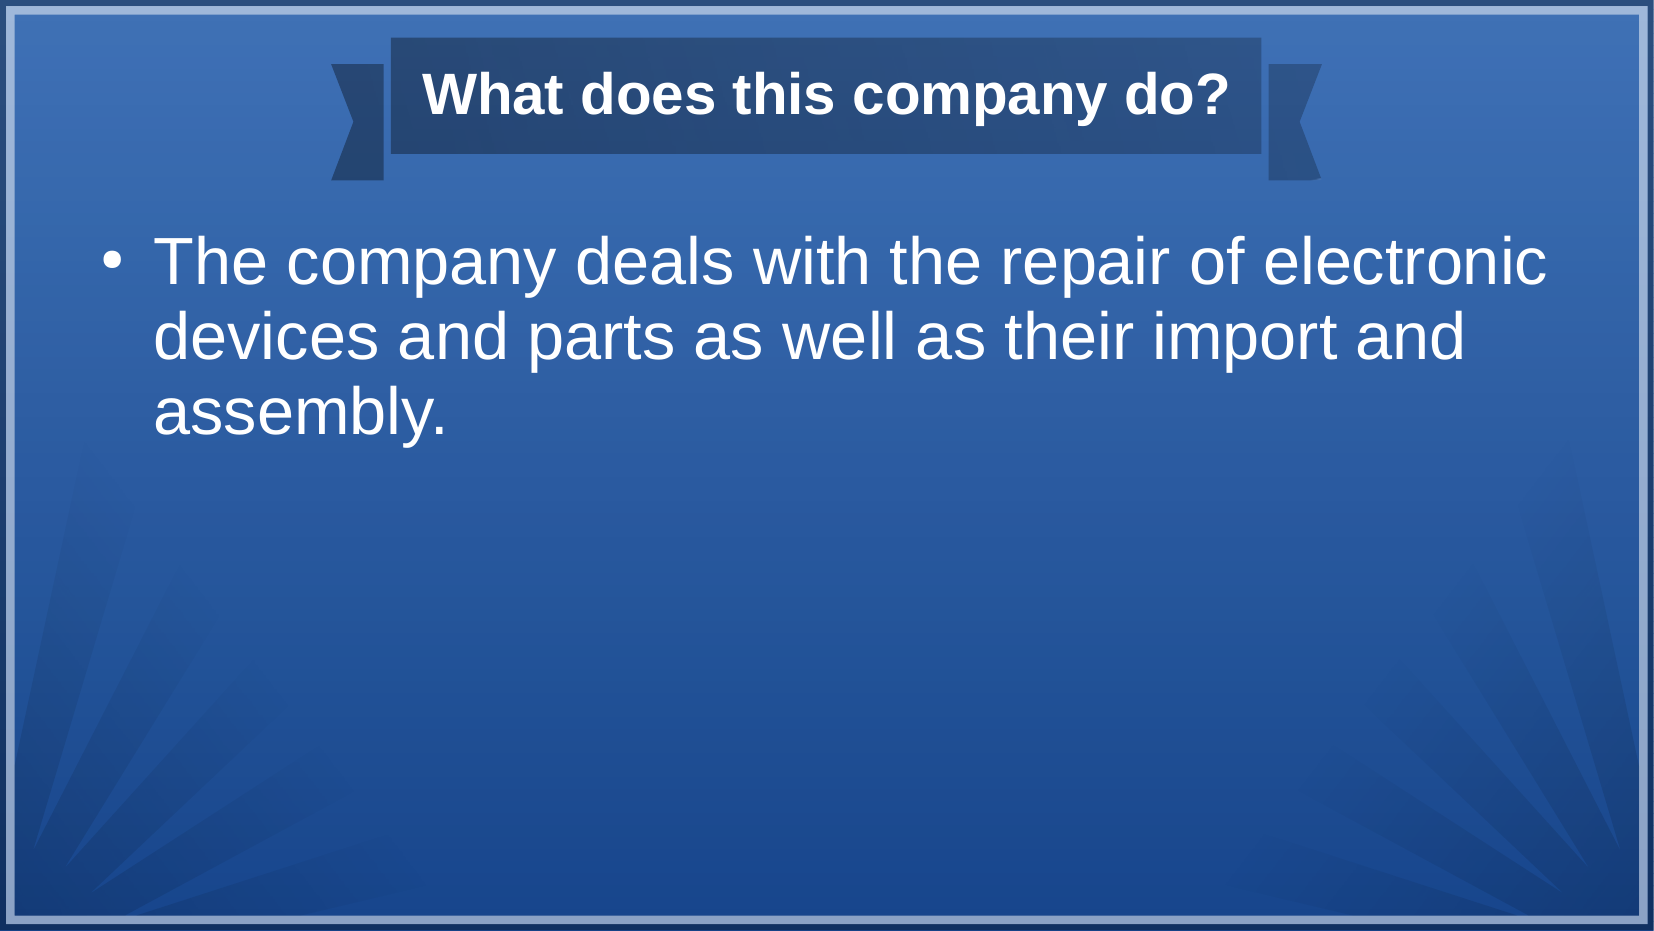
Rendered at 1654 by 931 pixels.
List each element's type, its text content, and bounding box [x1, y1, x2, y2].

list The company deals with the repair of electronic devices and parts as well as their import and assembly. [82, 224, 1571, 848]
title What does this company do? [389, 35, 1264, 154]
